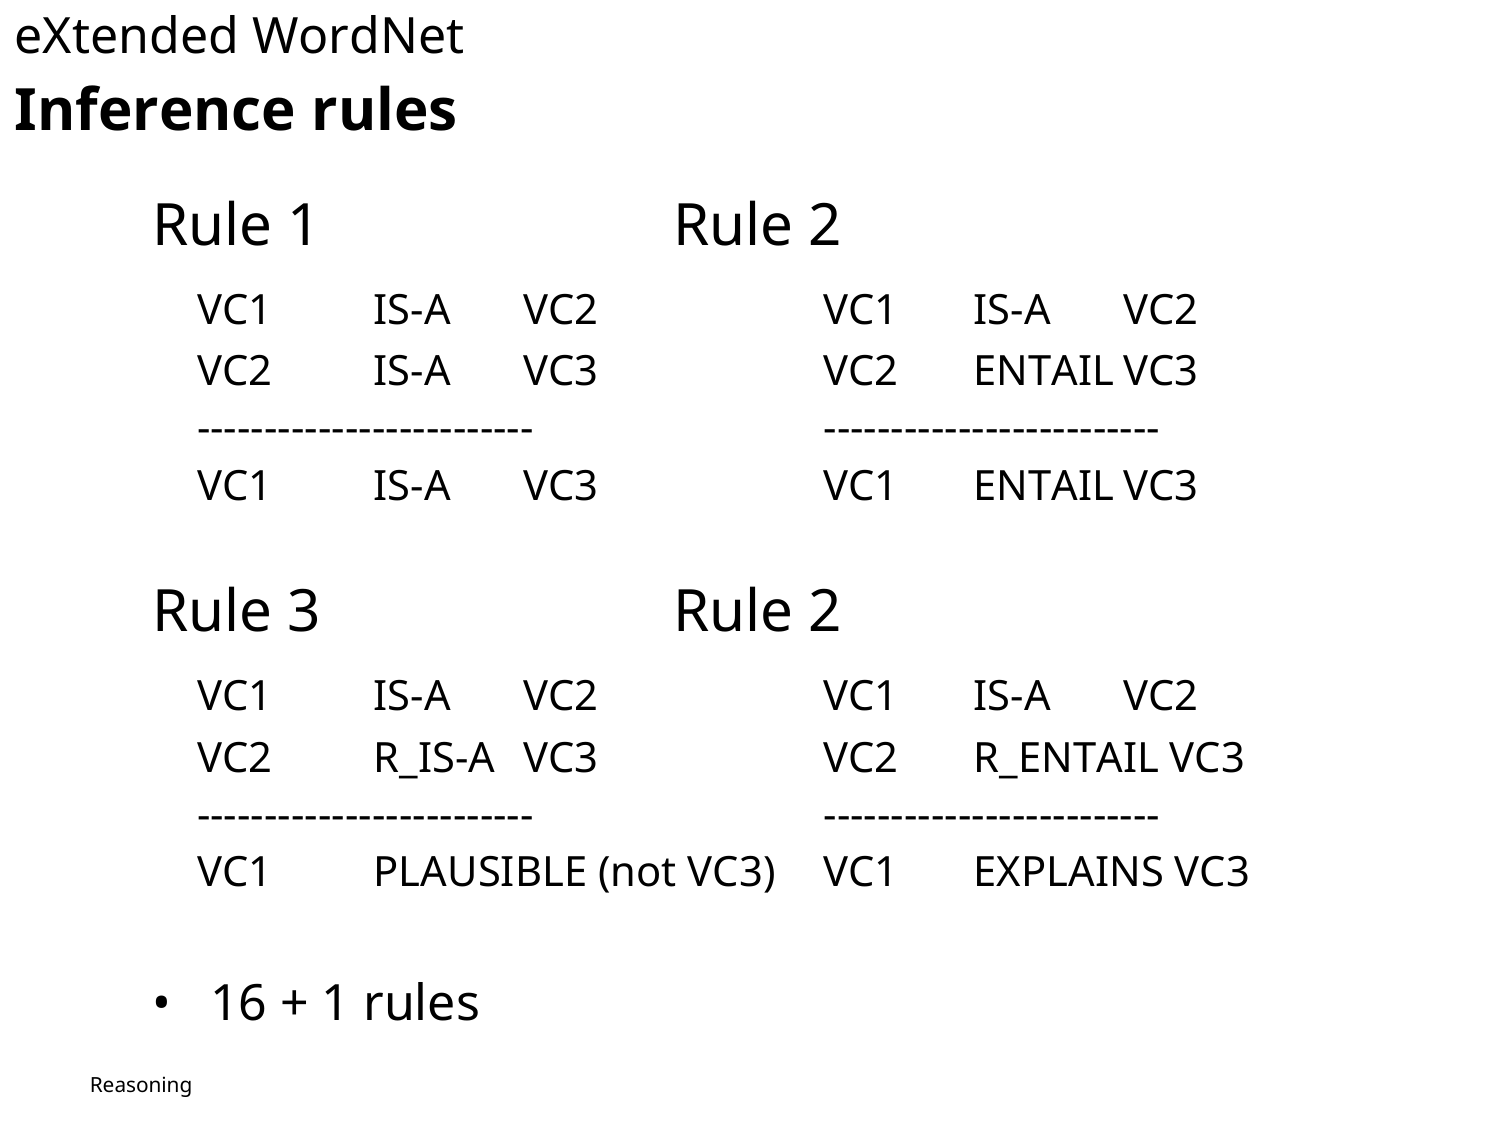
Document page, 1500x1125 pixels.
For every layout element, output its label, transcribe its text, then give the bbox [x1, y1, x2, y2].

title eXtended WordNet Inference rules [0, 0, 1276, 147]
list Rule 1 Rule 2 VC1 IS-A VC2 VC1 IS-A VC2 VC2 IS-A VC3 VC2 ENTAIL VC3 ------------------------- ------------------------- VC1 IS-A VC3 VC1 ENTAIL VC3 Rule 3 Rule 2 VC1 IS-A VC2 VC1 IS-A VC2 VC2 R_IS-A VC3 VC2 R_ENTAIL VC3 ------------------------- ------------------------- VC1 PLAUSIBLE (not VC3) VC1 EXPLAINS VC3 16 + 1 rules [62, 174, 1463, 1013]
